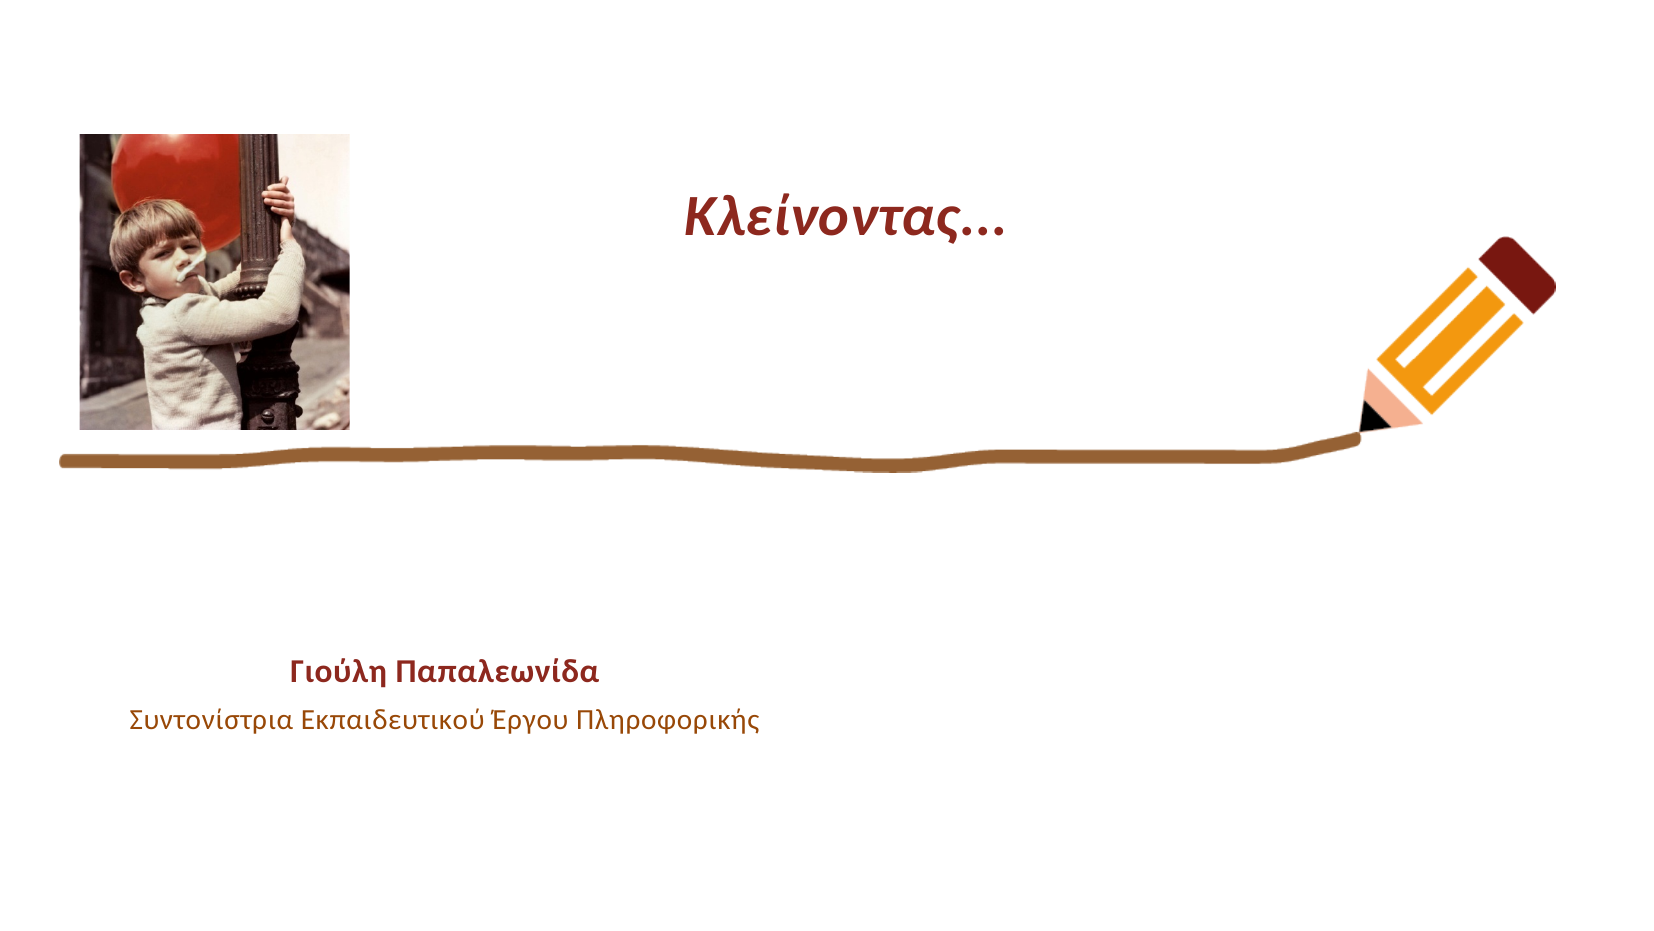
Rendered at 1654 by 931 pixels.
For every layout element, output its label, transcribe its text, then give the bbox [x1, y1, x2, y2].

title Κλείνοντας... [350, 143, 1453, 271]
picture [59, 134, 1556, 473]
list Γιούλη Παπαλεωνίδα Συντονίστρια Εκπαιδευτικού Έργου Πληροφορικής [20, 625, 814, 756]
